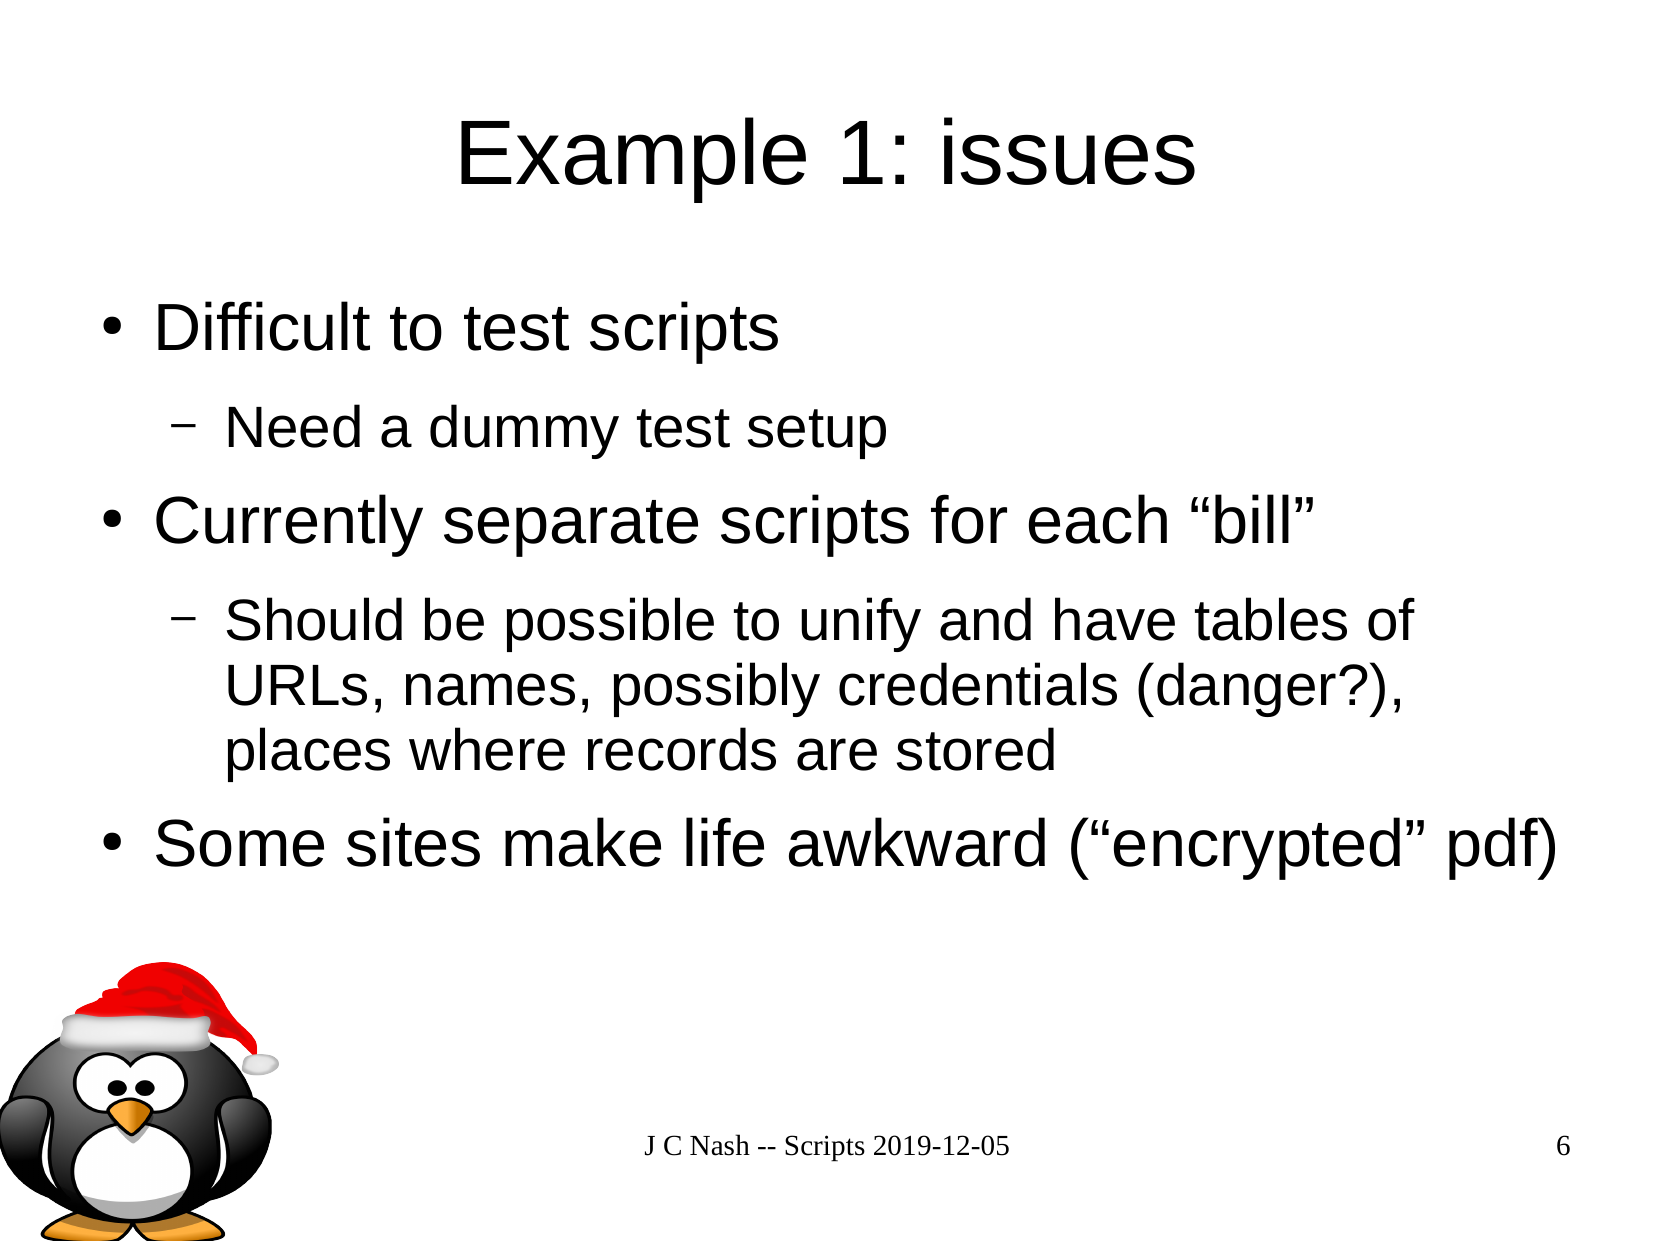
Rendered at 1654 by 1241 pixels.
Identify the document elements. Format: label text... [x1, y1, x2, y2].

list Difficult to test scripts Need a dummy test setup Currently separate scripts for each “bill” Should be possible to unify and have tables of URLs, names, possibly credentials (danger?), places where records are stored Some sites make life awkward (“encrypted” pdf) [82, 290, 1571, 1010]
picture [0, 962, 279, 1241]
title Example 1: issues [82, 49, 1571, 257]
